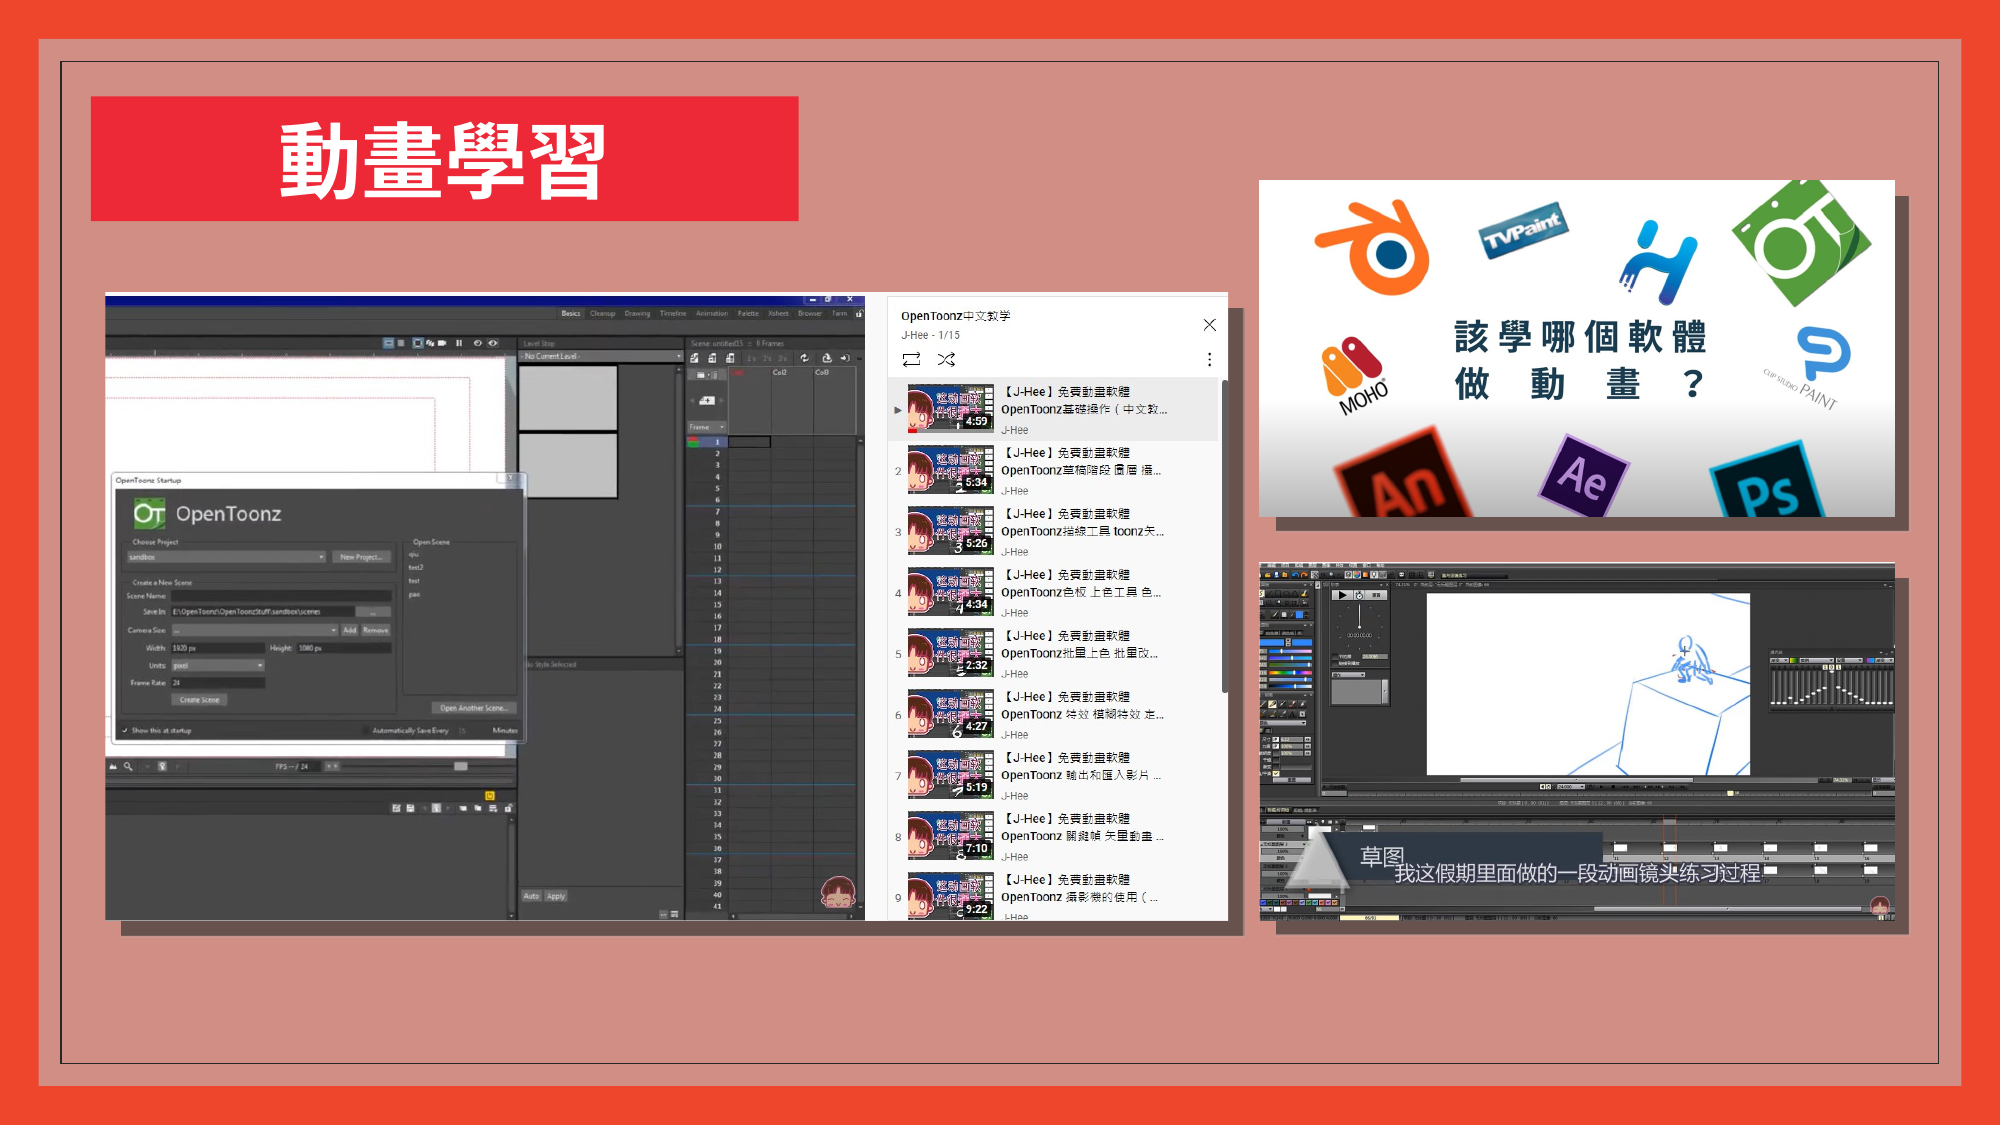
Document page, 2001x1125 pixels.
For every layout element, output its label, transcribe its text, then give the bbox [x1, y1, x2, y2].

picture [105, 292, 1229, 921]
text_box 動畫學習 [53, 24, 837, 293]
picture [1715, 448, 1819, 517]
picture [1259, 562, 1895, 922]
picture [1756, 495, 1787, 517]
picture [1750, 487, 1758, 498]
picture [1259, 180, 1895, 517]
